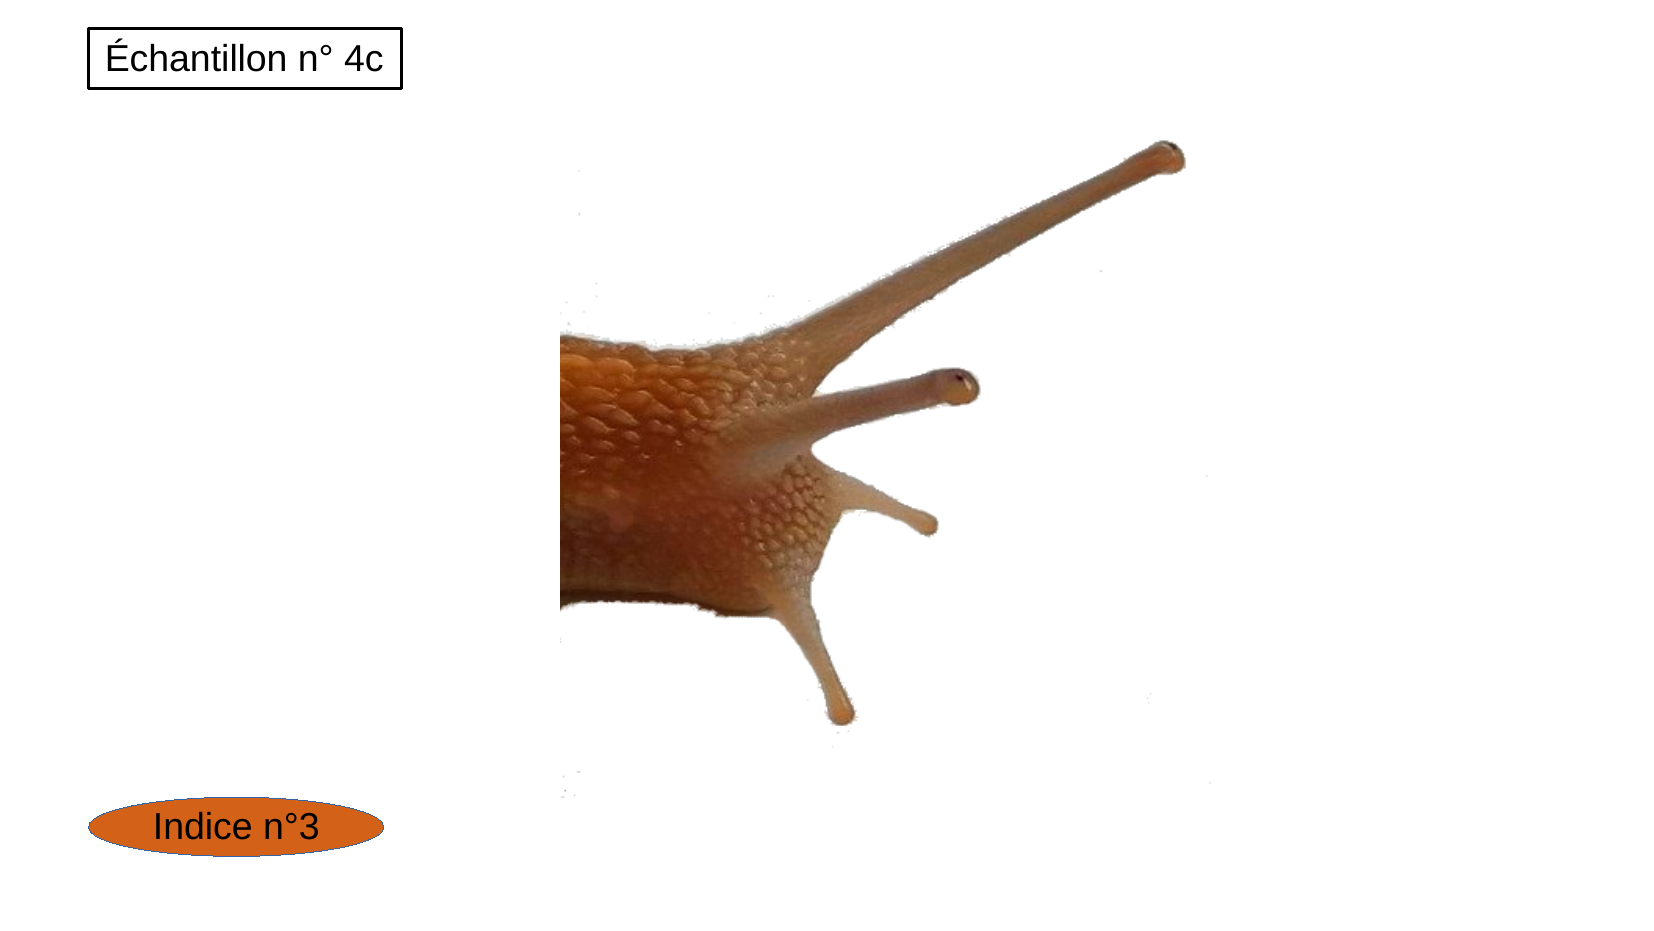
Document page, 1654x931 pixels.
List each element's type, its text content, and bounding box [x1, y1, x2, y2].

picture [560, 75, 1211, 798]
text_box Indice n°3 [88, 797, 384, 857]
text_box Échantillon n° 4c [88, 28, 402, 89]
